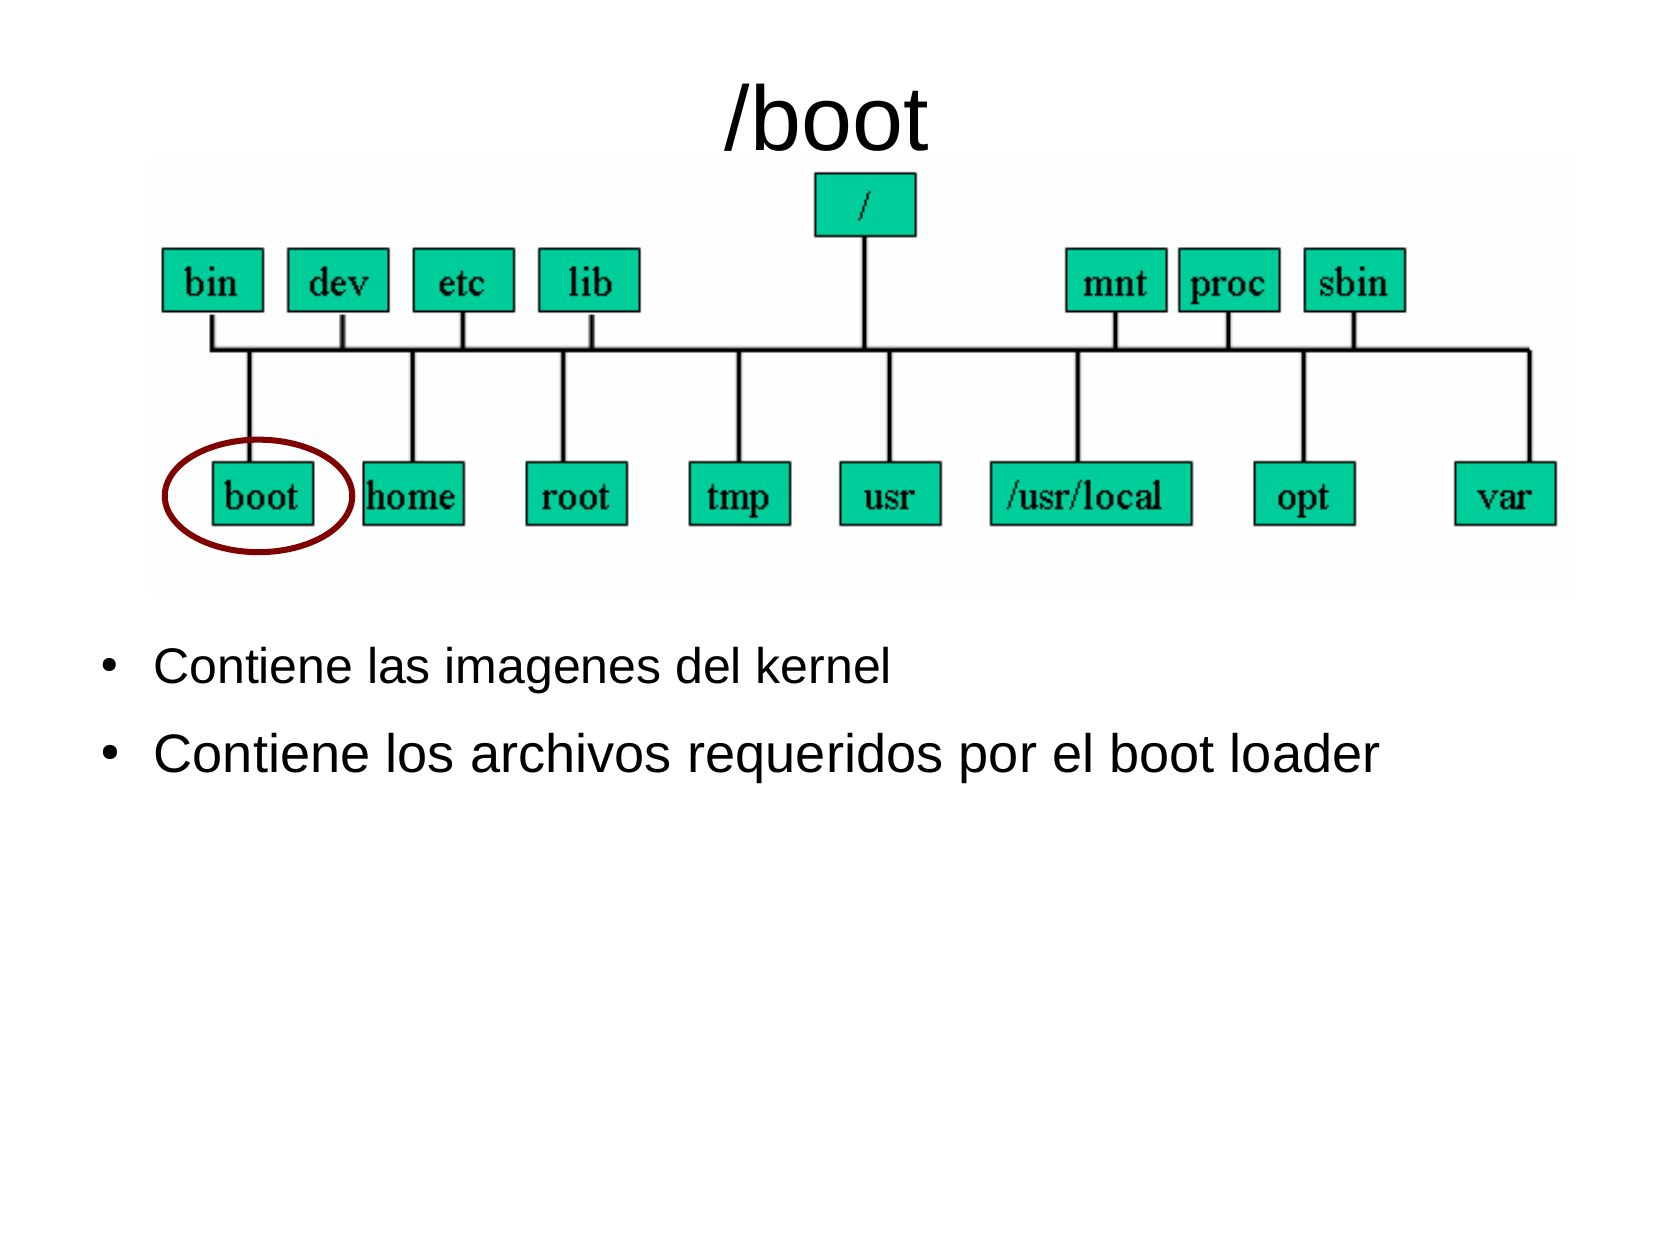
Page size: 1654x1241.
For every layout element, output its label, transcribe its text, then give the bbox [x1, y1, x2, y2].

list Contiene las imagenes del kernel Contiene los archivos requeridos por el boot loader [82, 638, 1571, 863]
title /boot [82, 49, 1571, 188]
picture [150, 157, 1576, 597]
